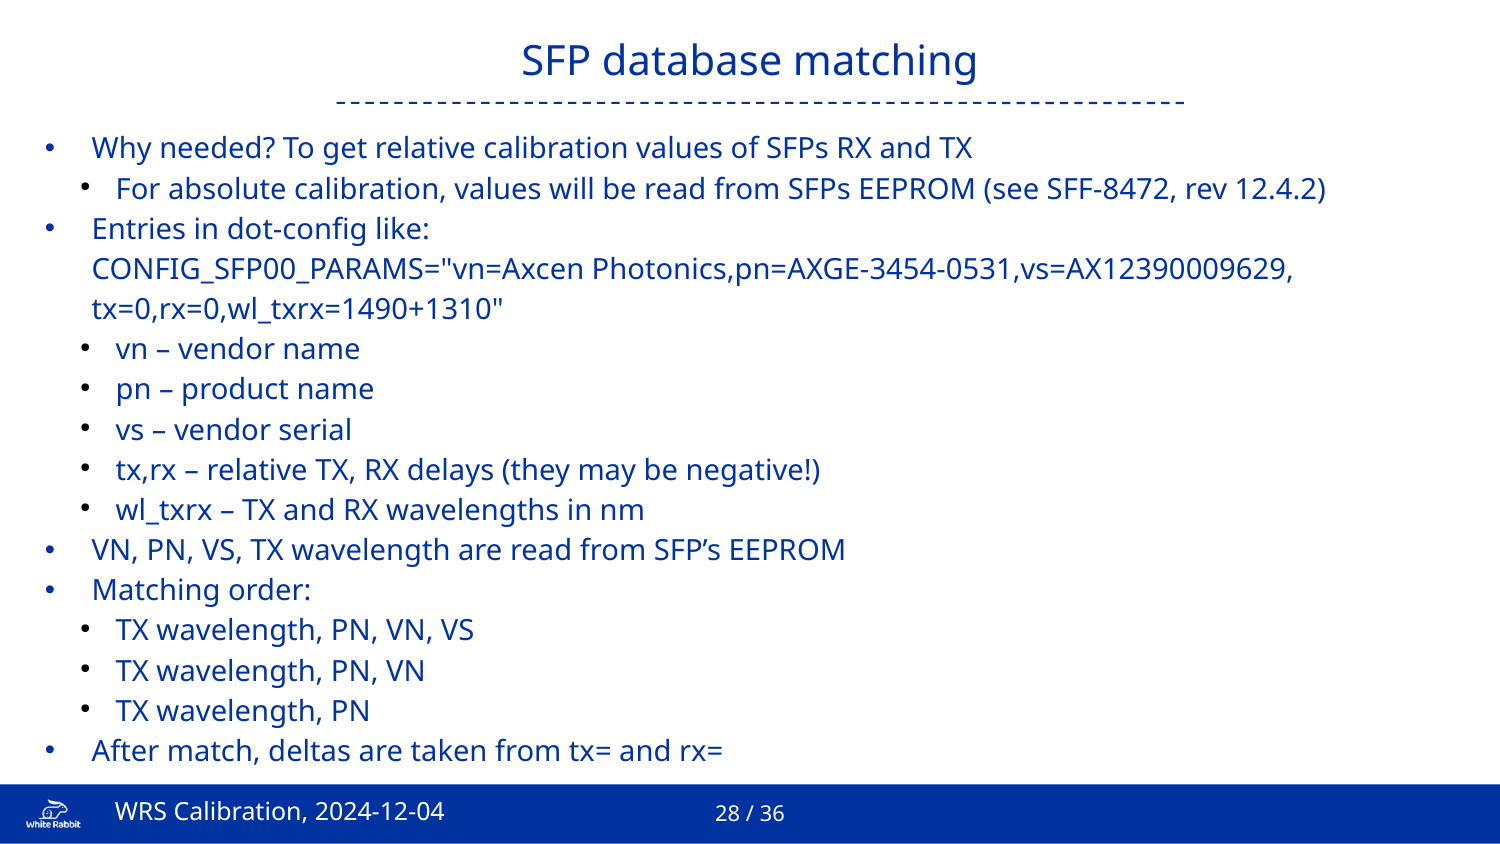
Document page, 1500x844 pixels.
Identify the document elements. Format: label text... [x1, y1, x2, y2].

text_box Why needed? To get relative calibration values of SFPs RX and TX For absolute calibration, values will be read from SFPs EEPROM (see SFF-8472, rev 12.4.2) Entries in dot-config like: CONFIG_SFP00_PARAMS="vn=Axcen Photonics,pn=AXGE-3454-0531,vs=AX12390009629, tx=0,rx=0,wl_txrx=1490+1310" vn – vendor name pn – product name vs – vendor serial tx,rx – relative TX, RX delays (they may be negative!) wl_txrx – TX and RX wavelengths in nm VN, PN, VS, TX wavelength are read from SFP’s EEPROM Matching order: TX wavelength, PN, VN, VS TX wavelength, PN, VN TX wavelength, PN After match, deltas are taken from tx= and rx= [30, 117, 1477, 775]
slide_number <number> / 36 [0, 791, 1500, 837]
title SFP database matching [0, 0, 1500, 117]
